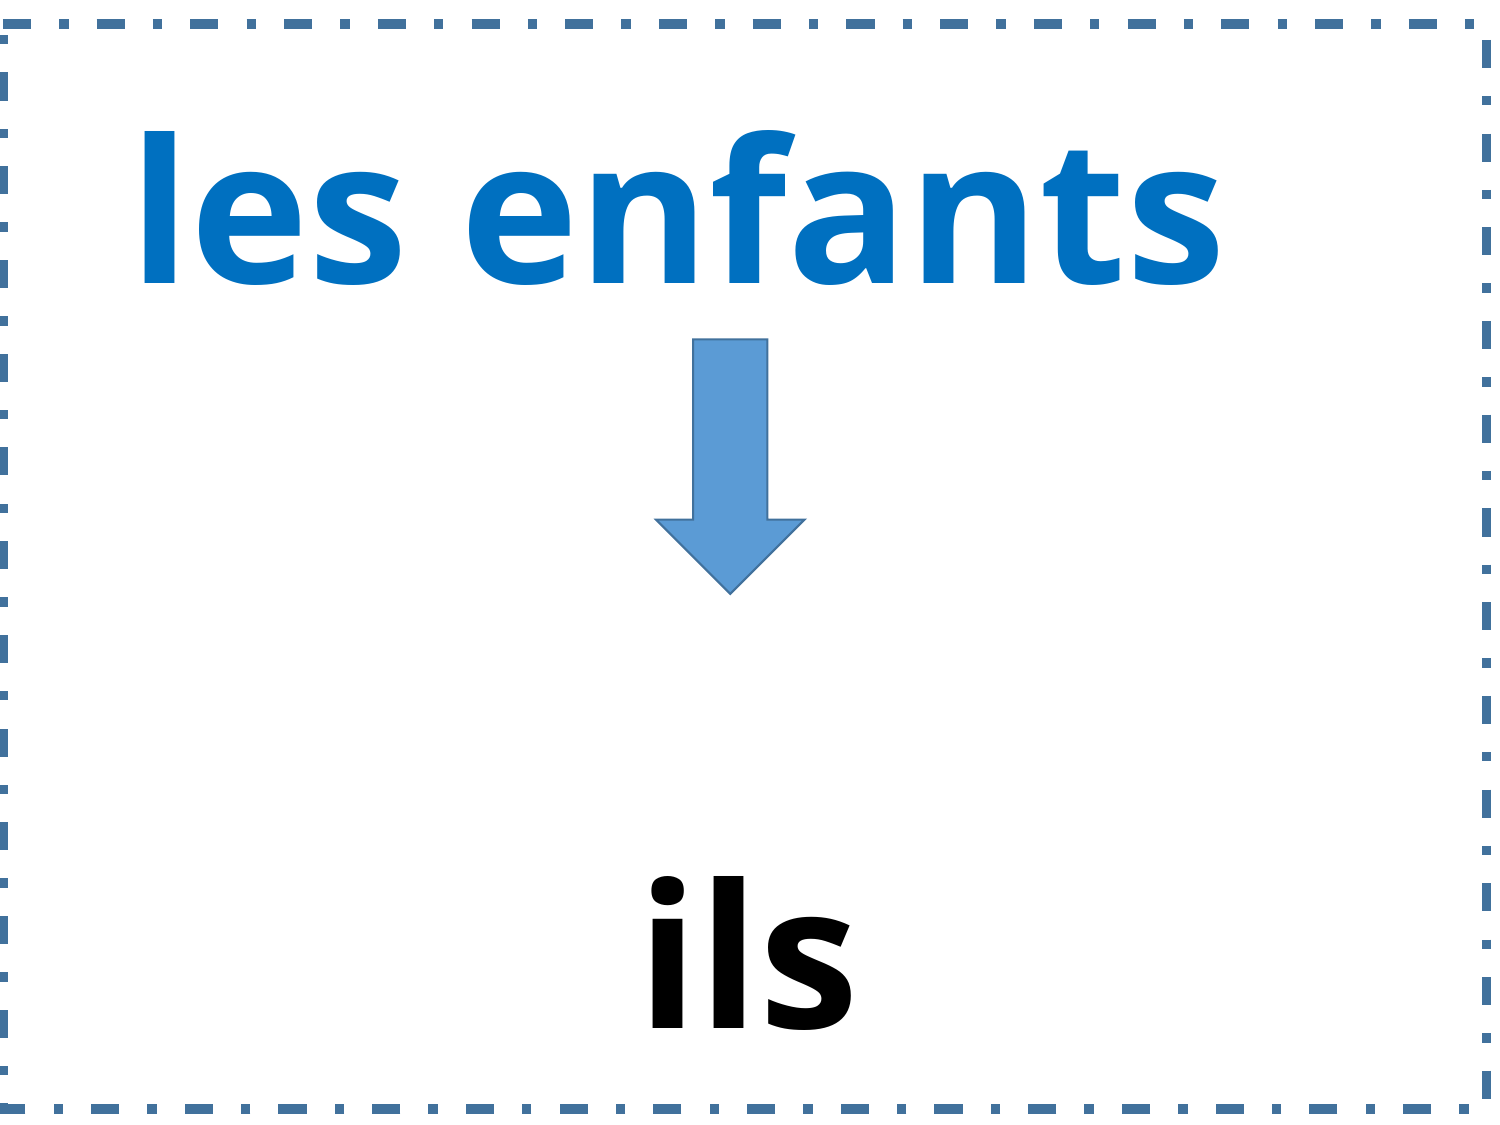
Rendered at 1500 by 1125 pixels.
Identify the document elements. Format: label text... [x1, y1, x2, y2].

text_box ils [623, 821, 986, 1076]
text_box [656, 339, 805, 594]
text_box les enfants [115, 76, 1426, 331]
